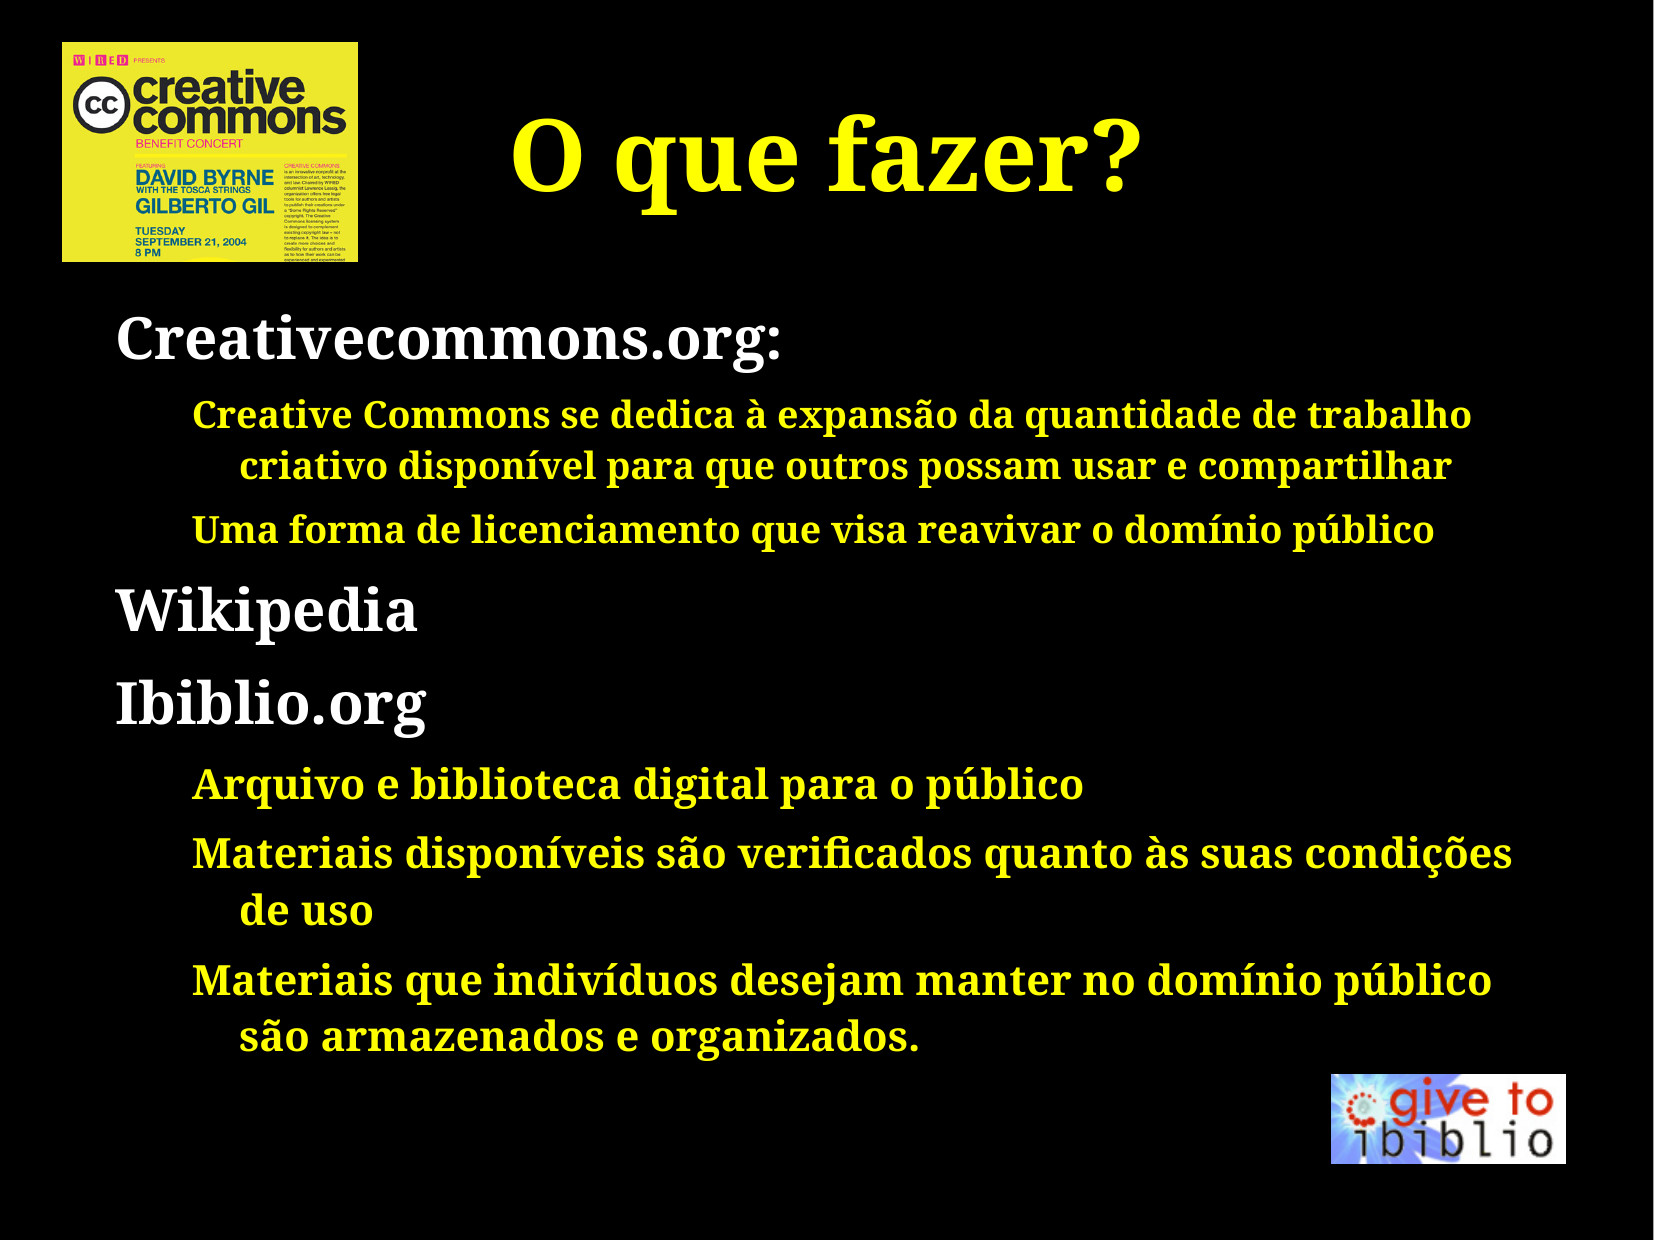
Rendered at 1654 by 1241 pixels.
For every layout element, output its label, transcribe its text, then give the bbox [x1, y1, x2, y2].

list Creativecommons.org: Creative Commons se dedica à expansão da quantidade de trabalho criativo disponível para que outros possam usar e compartilhar Uma forma de licenciamento que visa reavivar o domínio público Wikipedia Ibiblio.org Arquivo e biblioteca digital para o público Materiais disponíveis são verificados quanto às suas condições de uso Materiais que indivíduos desejam manter no domínio público são armazenados e organizados. [82, 289, 1571, 1130]
title O que fazer? [82, 49, 1571, 257]
picture [1331, 1074, 1566, 1164]
picture [62, 42, 358, 262]
